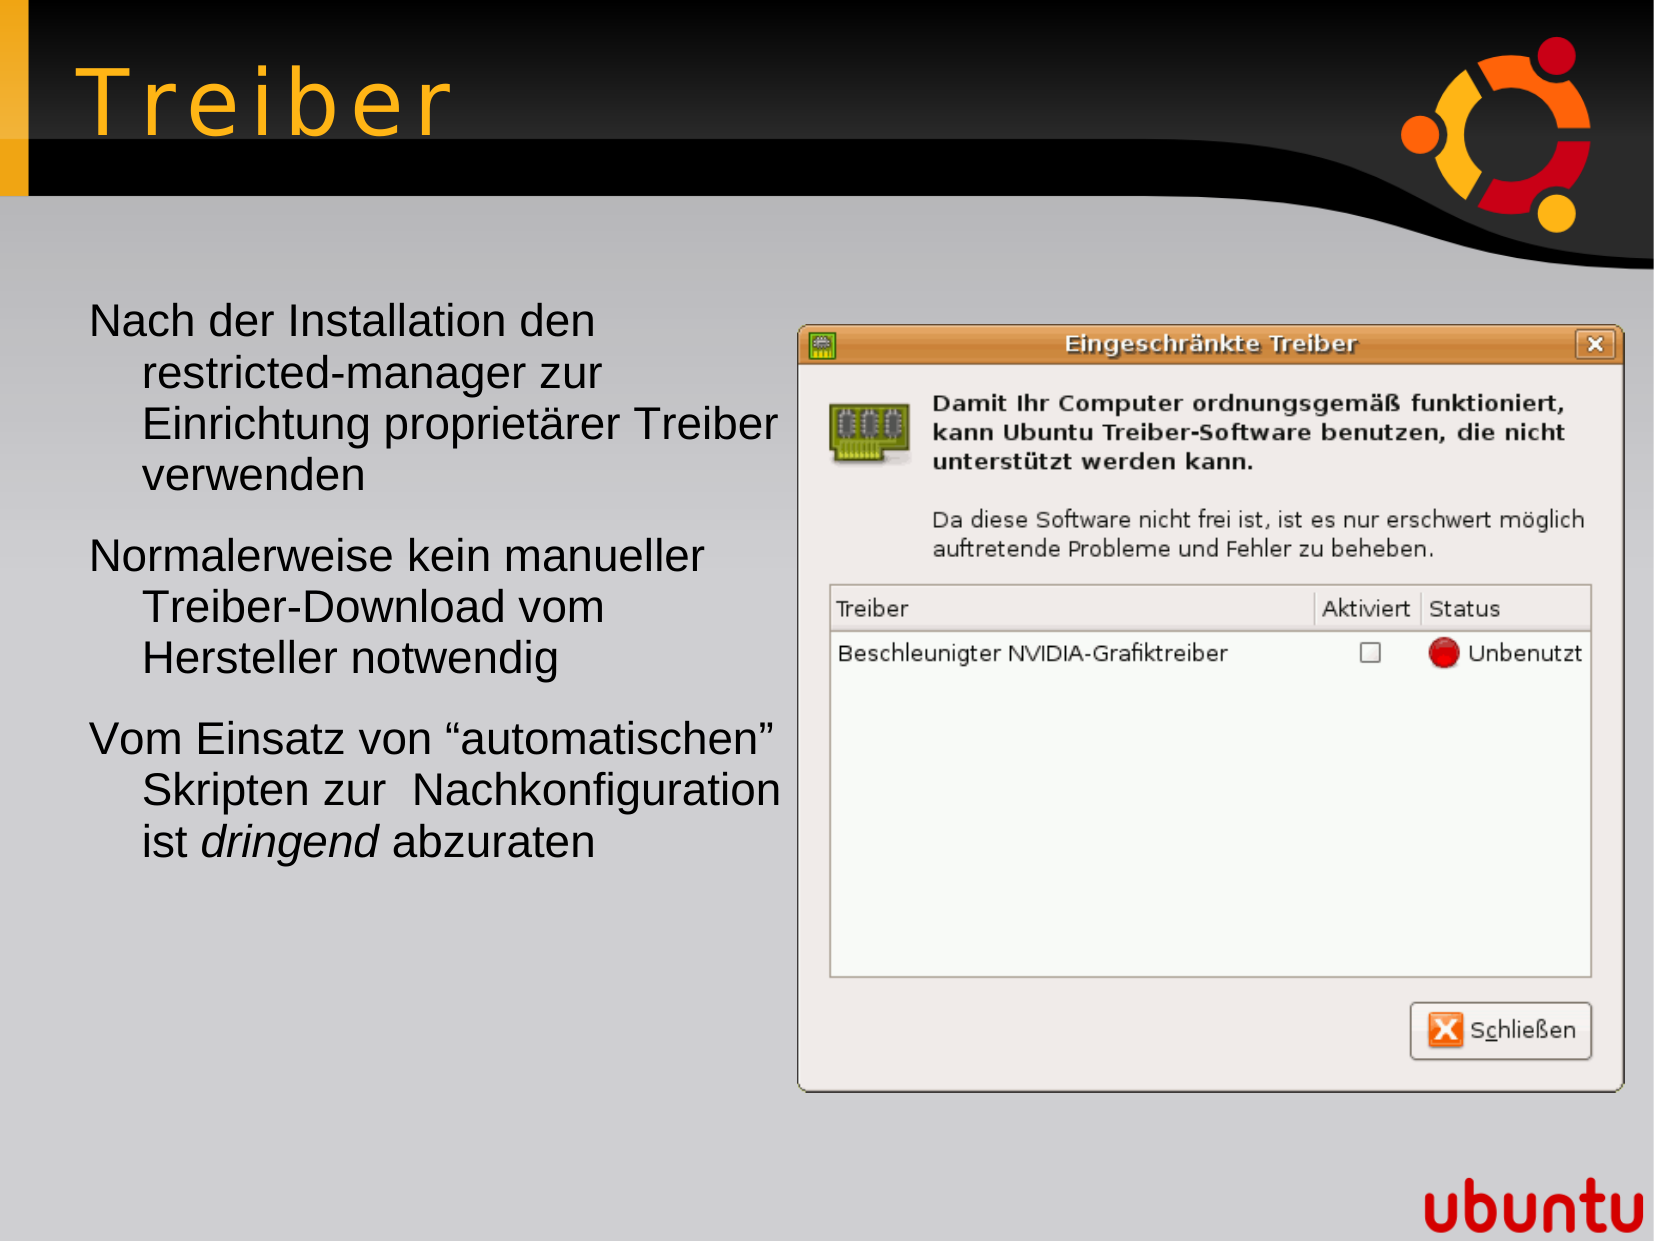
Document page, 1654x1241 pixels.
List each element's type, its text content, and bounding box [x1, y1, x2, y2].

picture [0, 0, 1654, 1241]
list Nach der Installation den restricted-manager zur Einrichtung proprietärer Treiber verwenden Normalerweise kein manueller Treiber-Download vom Hersteller notwendig Vom Einsatz von “automatischen” Skripten zur Nachkonfiguration ist dringend abzuraten [71, 295, 798, 1102]
title Treiber [76, 0, 1300, 207]
